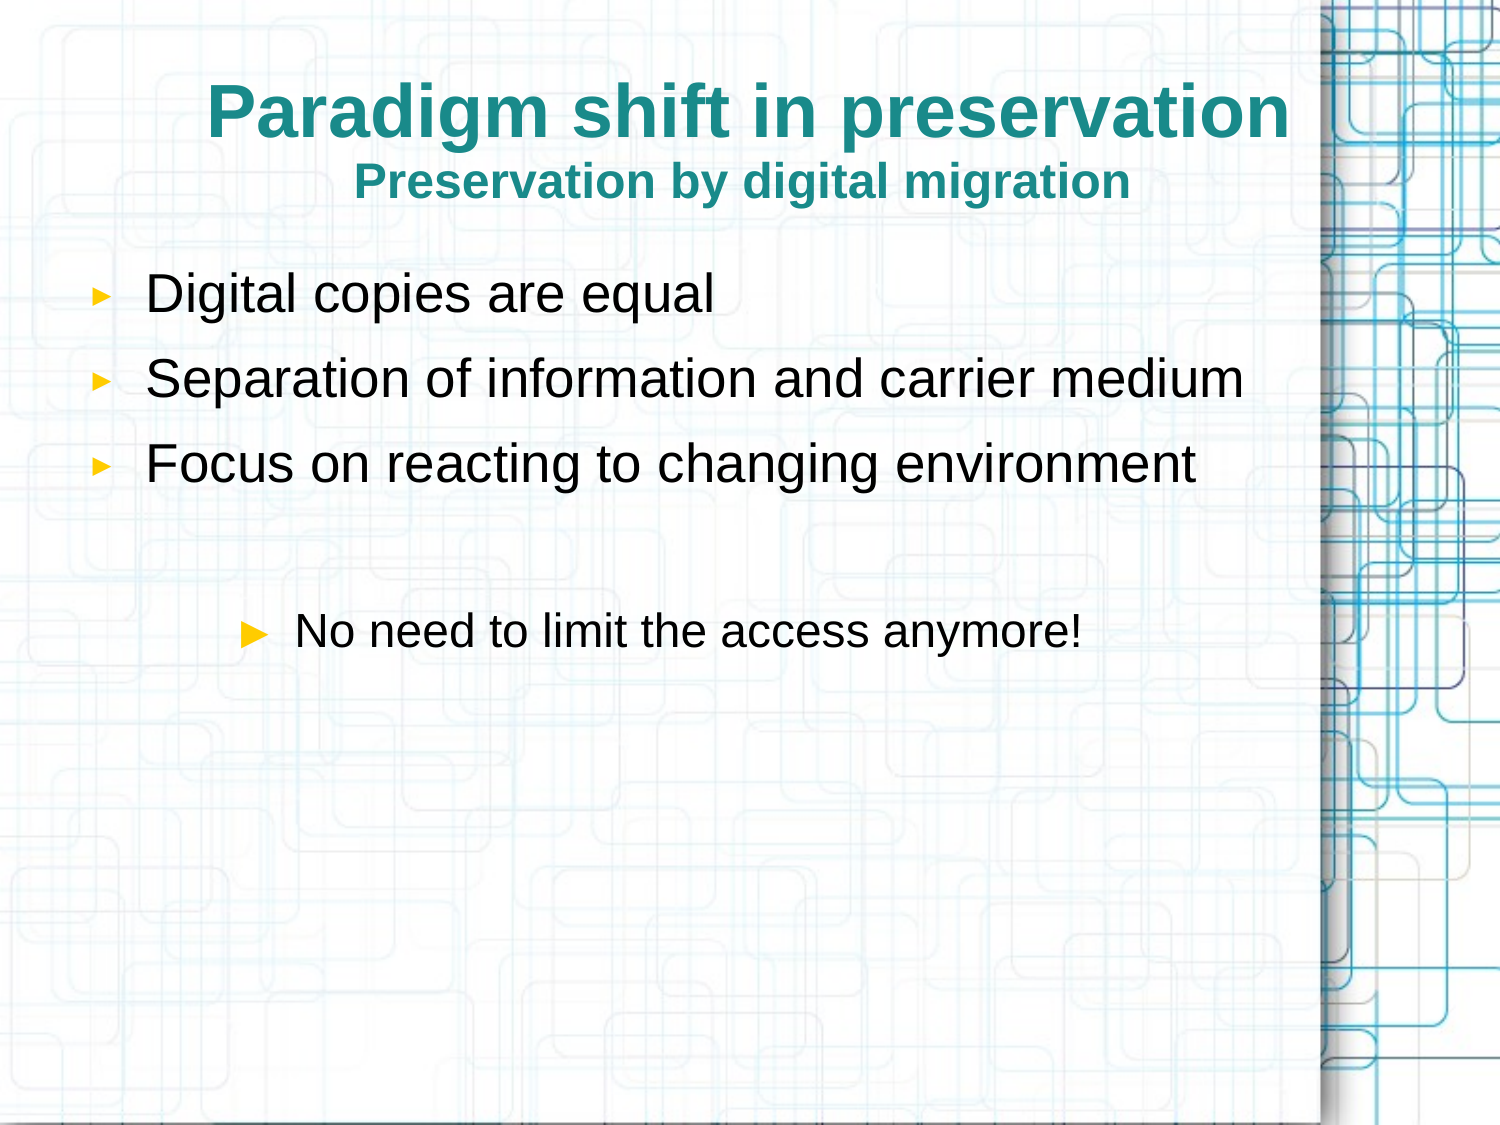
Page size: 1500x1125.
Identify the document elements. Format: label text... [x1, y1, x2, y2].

list Digital copies are equal Separation of information and carrier medium Focus on reacting to changing environment No need to limit the access anymore! [75, 263, 1252, 1059]
title Paradigm shift in preservation Preservation by digital migration [75, 29, 1425, 248]
picture [0, 0, 1500, 1125]
